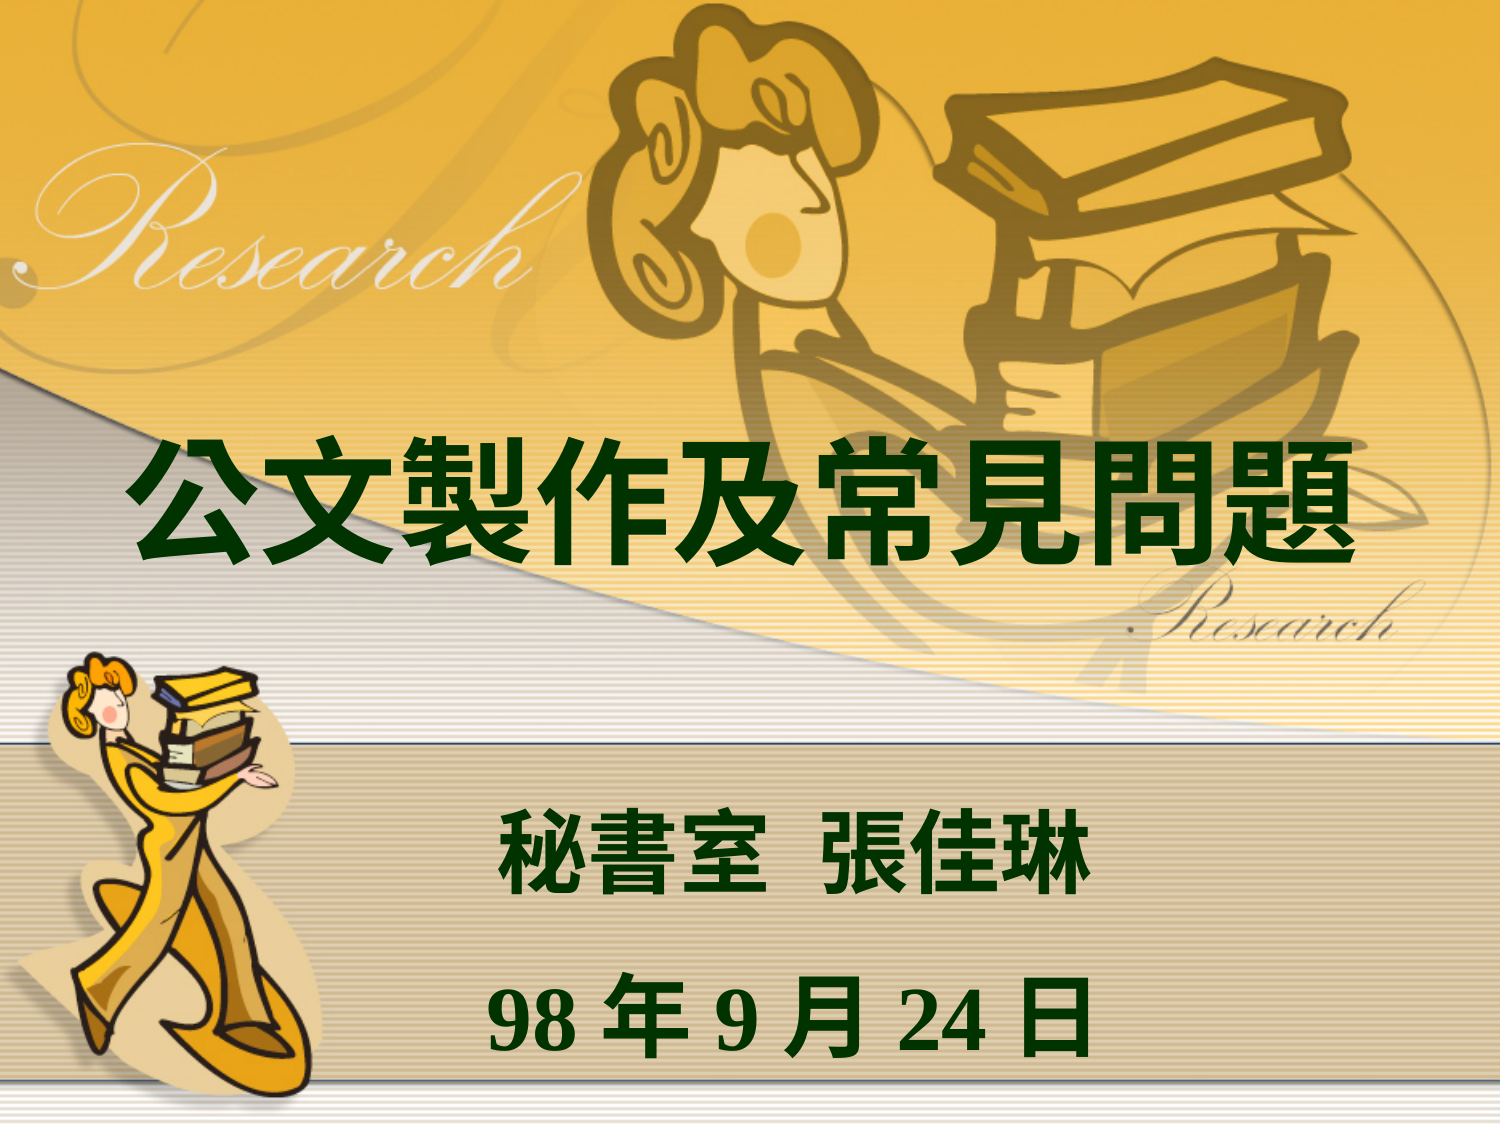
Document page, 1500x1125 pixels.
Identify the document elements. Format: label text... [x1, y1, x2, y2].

text_box 秘書室 張佳琳 98年9月24日 [425, 787, 1164, 1078]
text_box 公文製作及常見問題 [64, 408, 1418, 736]
